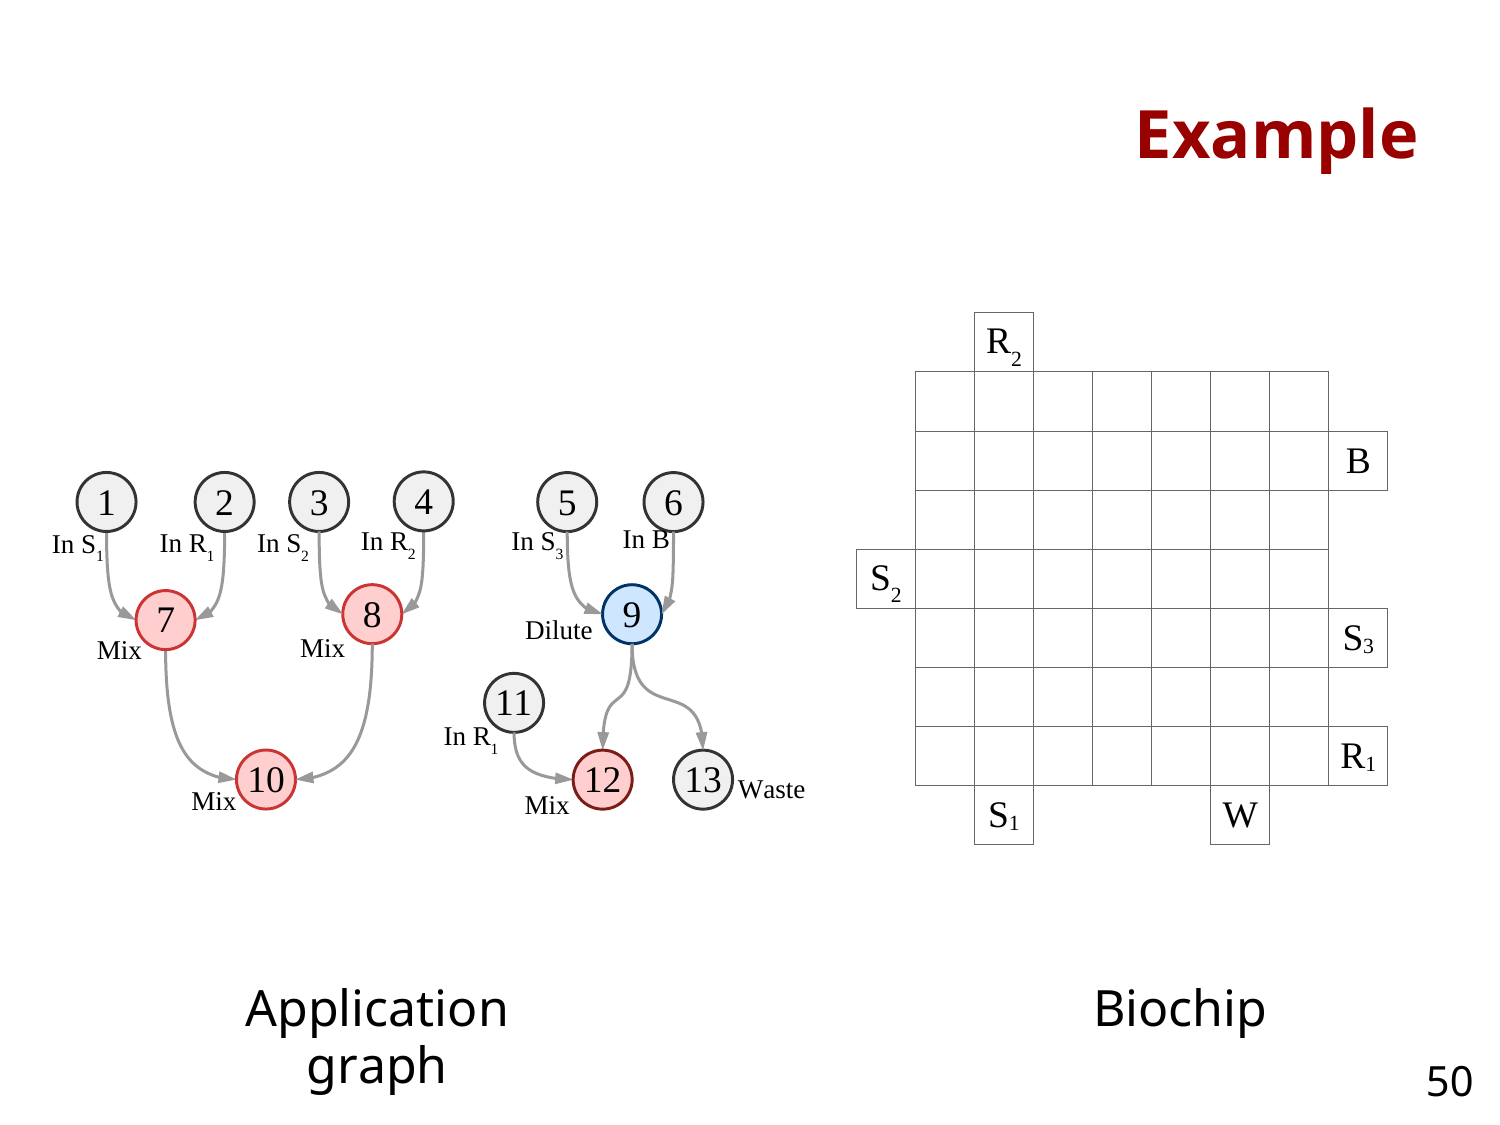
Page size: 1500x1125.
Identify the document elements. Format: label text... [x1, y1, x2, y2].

text_box In S3 [465, 516, 579, 569]
text_box 12 [573, 750, 633, 810]
text_box In R1 [127, 518, 228, 571]
text_box R1 [1328, 726, 1388, 786]
text_box Dilute [505, 607, 608, 654]
text_box Waste [718, 766, 821, 813]
text_box 8 [342, 584, 402, 644]
text_box In R1 [400, 711, 514, 764]
text_box Mix [273, 624, 361, 671]
text_box Biochip [959, 972, 1402, 1046]
text_box Mix [127, 777, 252, 824]
text_box 2 [195, 472, 255, 518]
text_box S3 [1328, 608, 1388, 668]
text_box In S2 [228, 518, 324, 571]
text_box S2 [856, 549, 916, 609]
text_box 11 [484, 673, 544, 733]
text_box 5 [537, 472, 597, 516]
text_box Application graph [156, 972, 599, 1046]
text_box 6 [643, 472, 704, 530]
text_box In R2 [324, 516, 431, 569]
text_box 7 [136, 590, 196, 650]
text_box Mix [471, 782, 585, 829]
text_box 13 [673, 750, 730, 810]
title Example [75, 44, 1419, 227]
text_box Mix [78, 627, 157, 674]
text_box 10 [236, 750, 296, 810]
text_box In S1 [32, 518, 119, 571]
text_box R2 [974, 312, 1034, 372]
text_box W [1210, 785, 1270, 845]
text_box 9 [602, 584, 662, 644]
text_box 3 [289, 472, 349, 532]
text_box B [1328, 431, 1388, 491]
text_box 1 [77, 472, 137, 529]
text_box S1 [974, 785, 1034, 845]
text_box In B [571, 516, 685, 563]
text_box 4 [394, 471, 454, 530]
